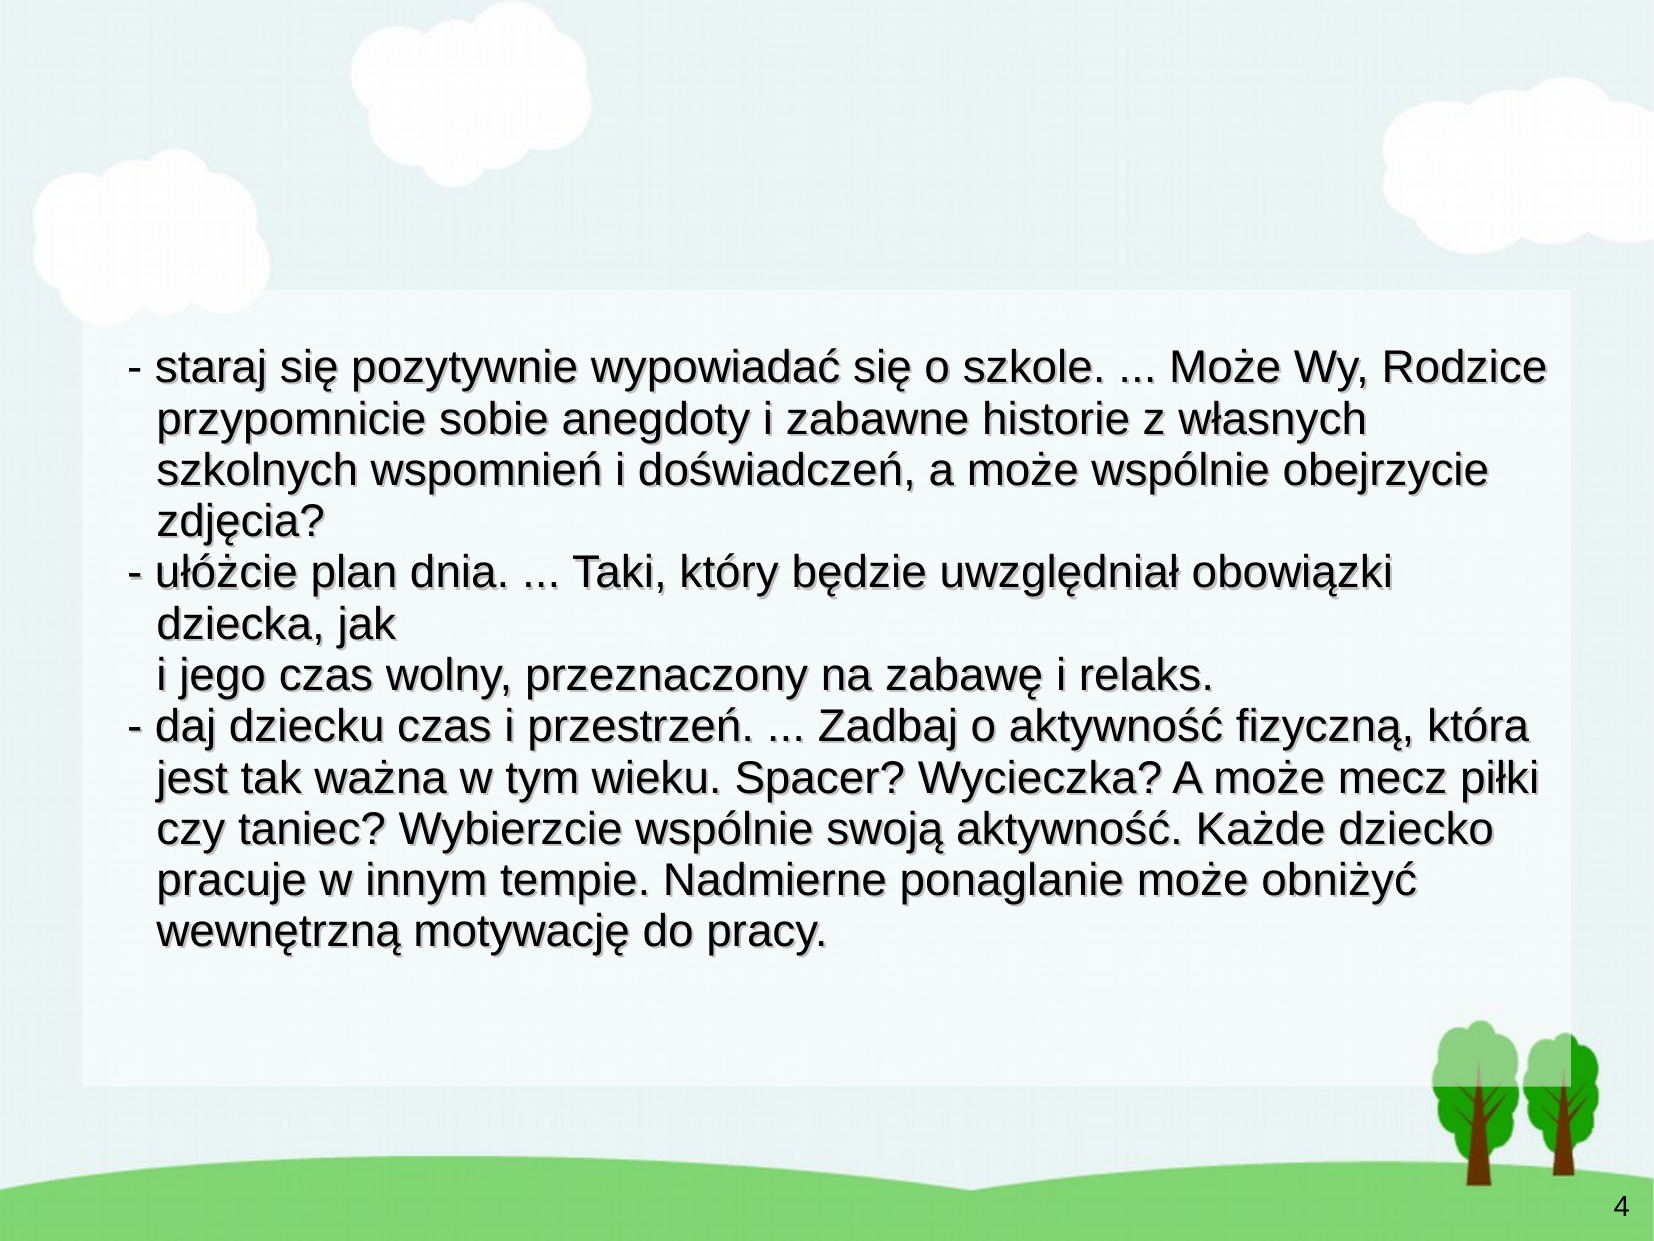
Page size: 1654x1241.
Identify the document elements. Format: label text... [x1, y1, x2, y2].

picture [0, 0, 1654, 1241]
list - staraj się pozytywnie wypowiadać się o szkole. ... Może Wy, Rodzice przypomnicie sobie anegdoty i zabawne historie z własnych szkolnych wspomnień i doświadczeń, a może wspólnie obejrzycie zdjęcia? - ułóżcie plan dnia. ... Taki, który będzie uwzględniał obowiązki dziecka, jak i jego czas wolny, przeznaczony na zabawę i relaks. - daj dziecku czas i przestrzeń. ... Zadbaj o aktywność fizyczną, która jest tak ważna w tym wieku. Spacer? Wycieczka? A może mecz piłki czy taniec? Wybierzcie wspólnie swoją aktywność. Każde dziecko pracuje w innym tempie. Nadmierne ponaglanie może obniżyć wewnętrzną motywację do pracy. [82, 290, 1571, 1087]
